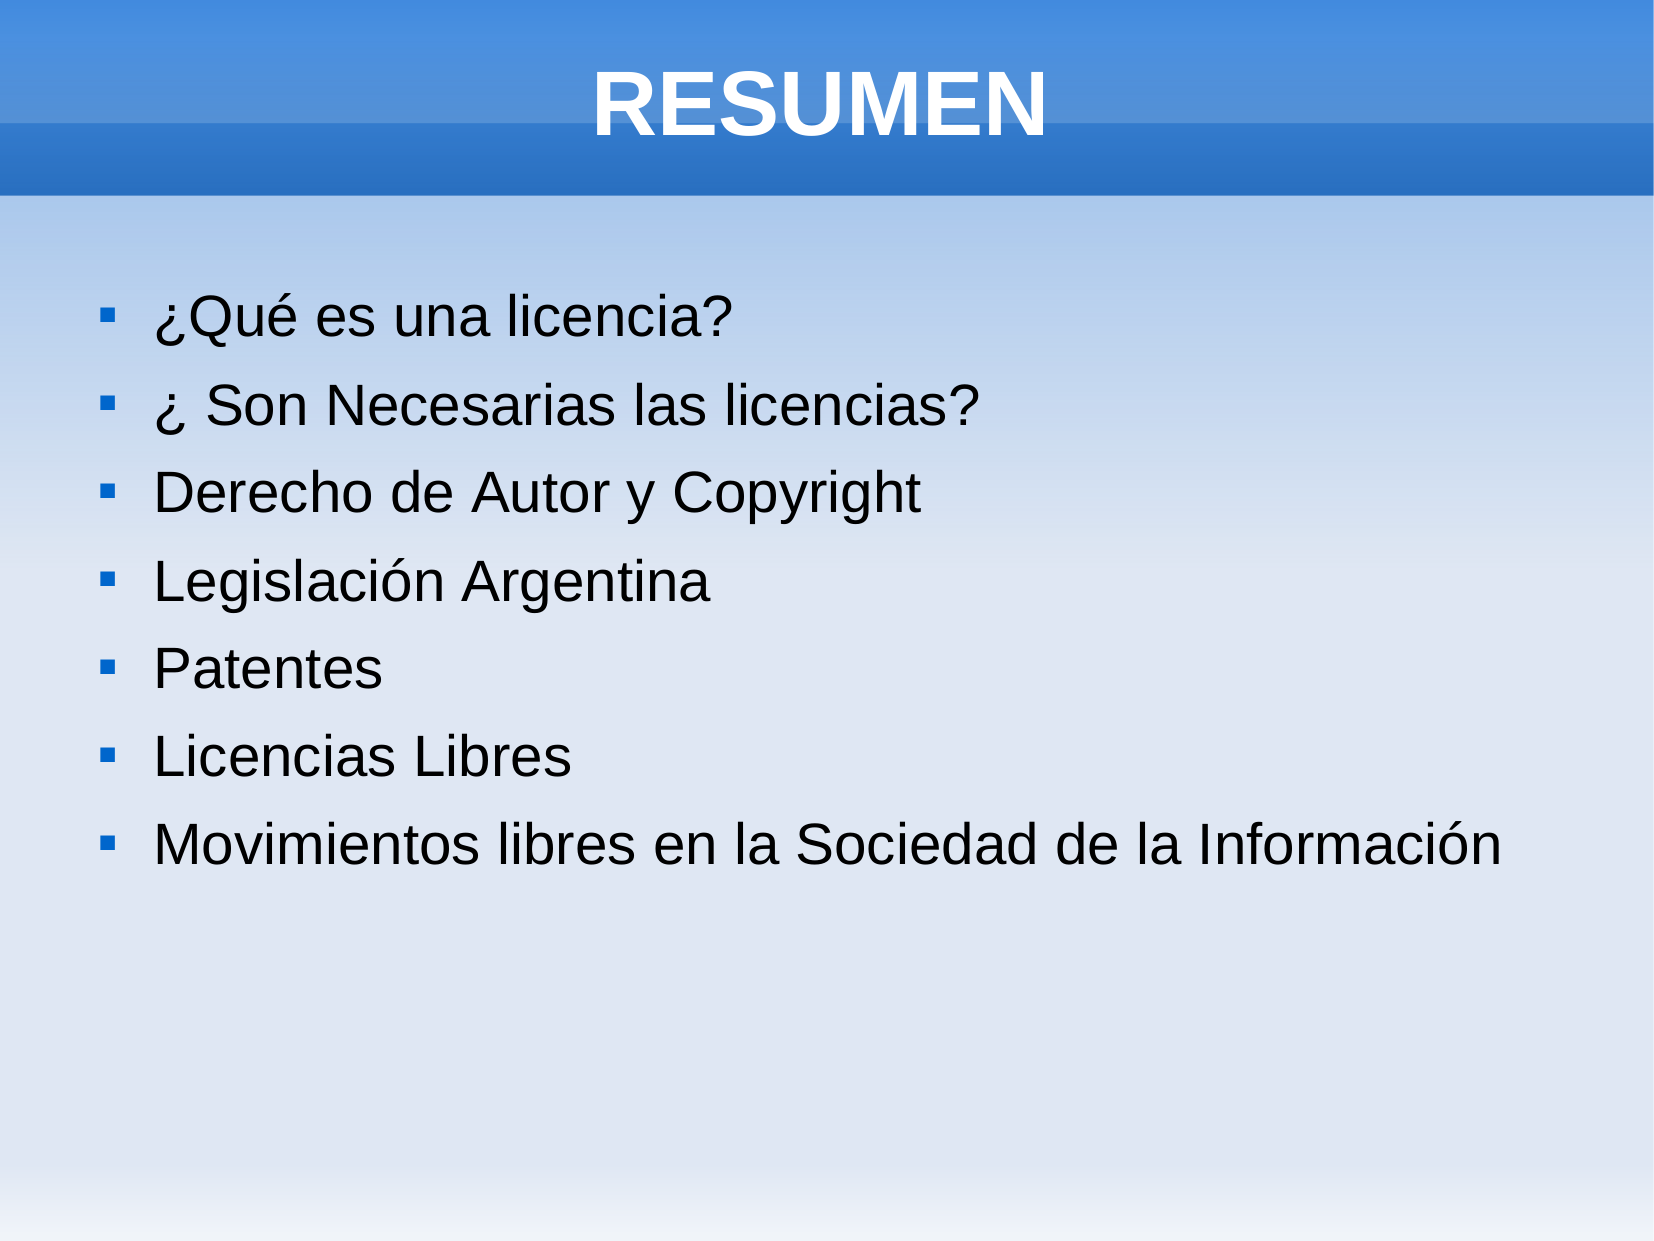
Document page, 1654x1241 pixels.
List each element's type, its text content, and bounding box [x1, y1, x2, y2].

title RESUMEN [76, 7, 1565, 200]
picture [0, 0, 1654, 1241]
list ¿Qué es una licencia? ¿ Son Necesarias las licencias? Derecho de Autor y Copyright Legislación Argentina Patentes Licencias Libres Movimientos libres en la Sociedad de la Información [82, 290, 1571, 1094]
